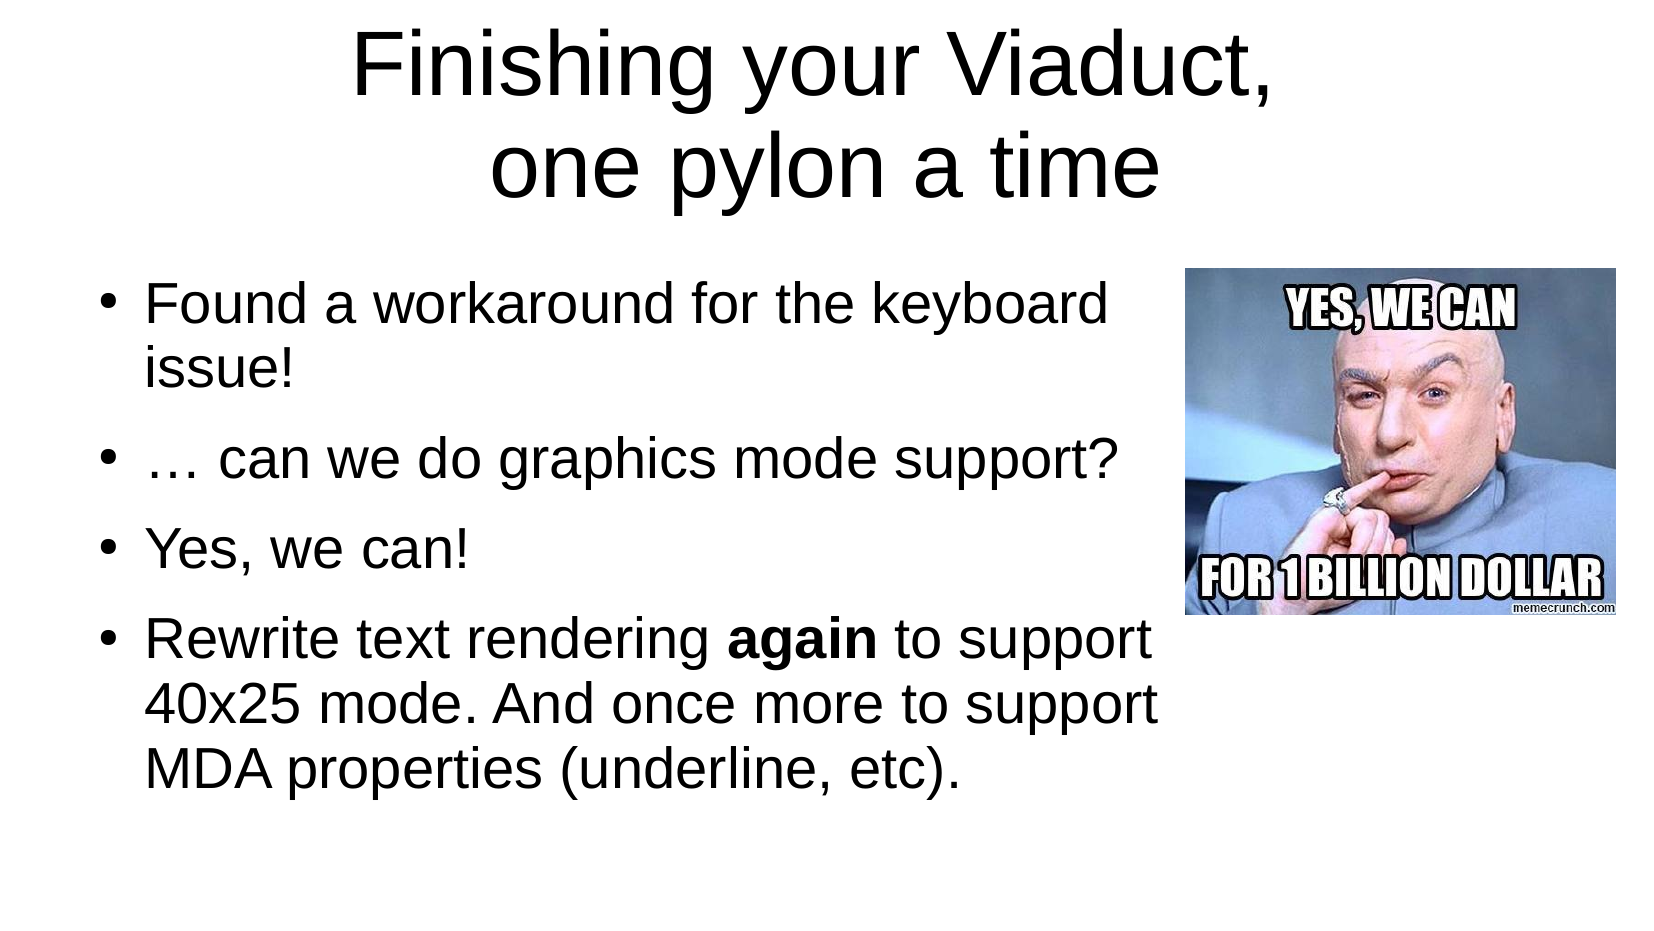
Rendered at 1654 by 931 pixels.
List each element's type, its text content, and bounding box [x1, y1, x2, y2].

picture [1185, 268, 1616, 616]
list Found a workaround for the keyboard issue! … can we do graphics mode support? Yes, we can! Rewrite text rendering again to support 40x25 mode. And once more to support MDA properties (underline, etc). [82, 270, 1186, 811]
title Finishing your Viaduct, one pylon a time [82, 12, 1571, 218]
